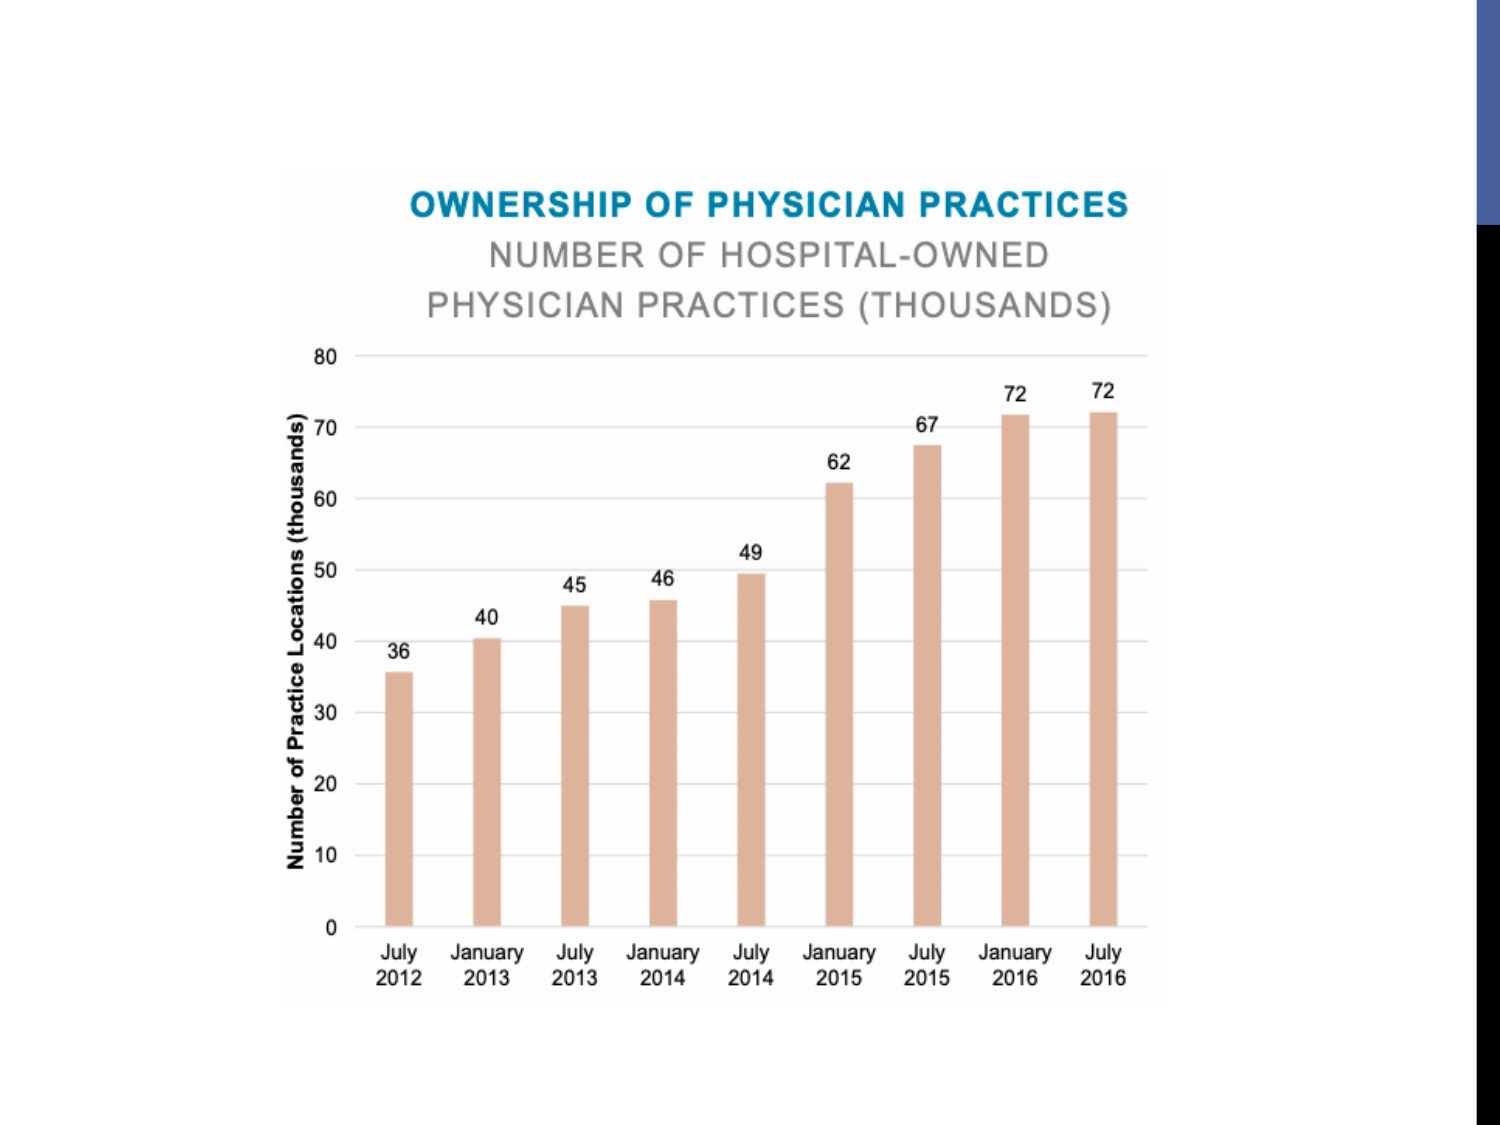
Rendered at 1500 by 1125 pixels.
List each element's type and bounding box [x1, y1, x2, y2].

picture [0, 172, 1450, 1005]
